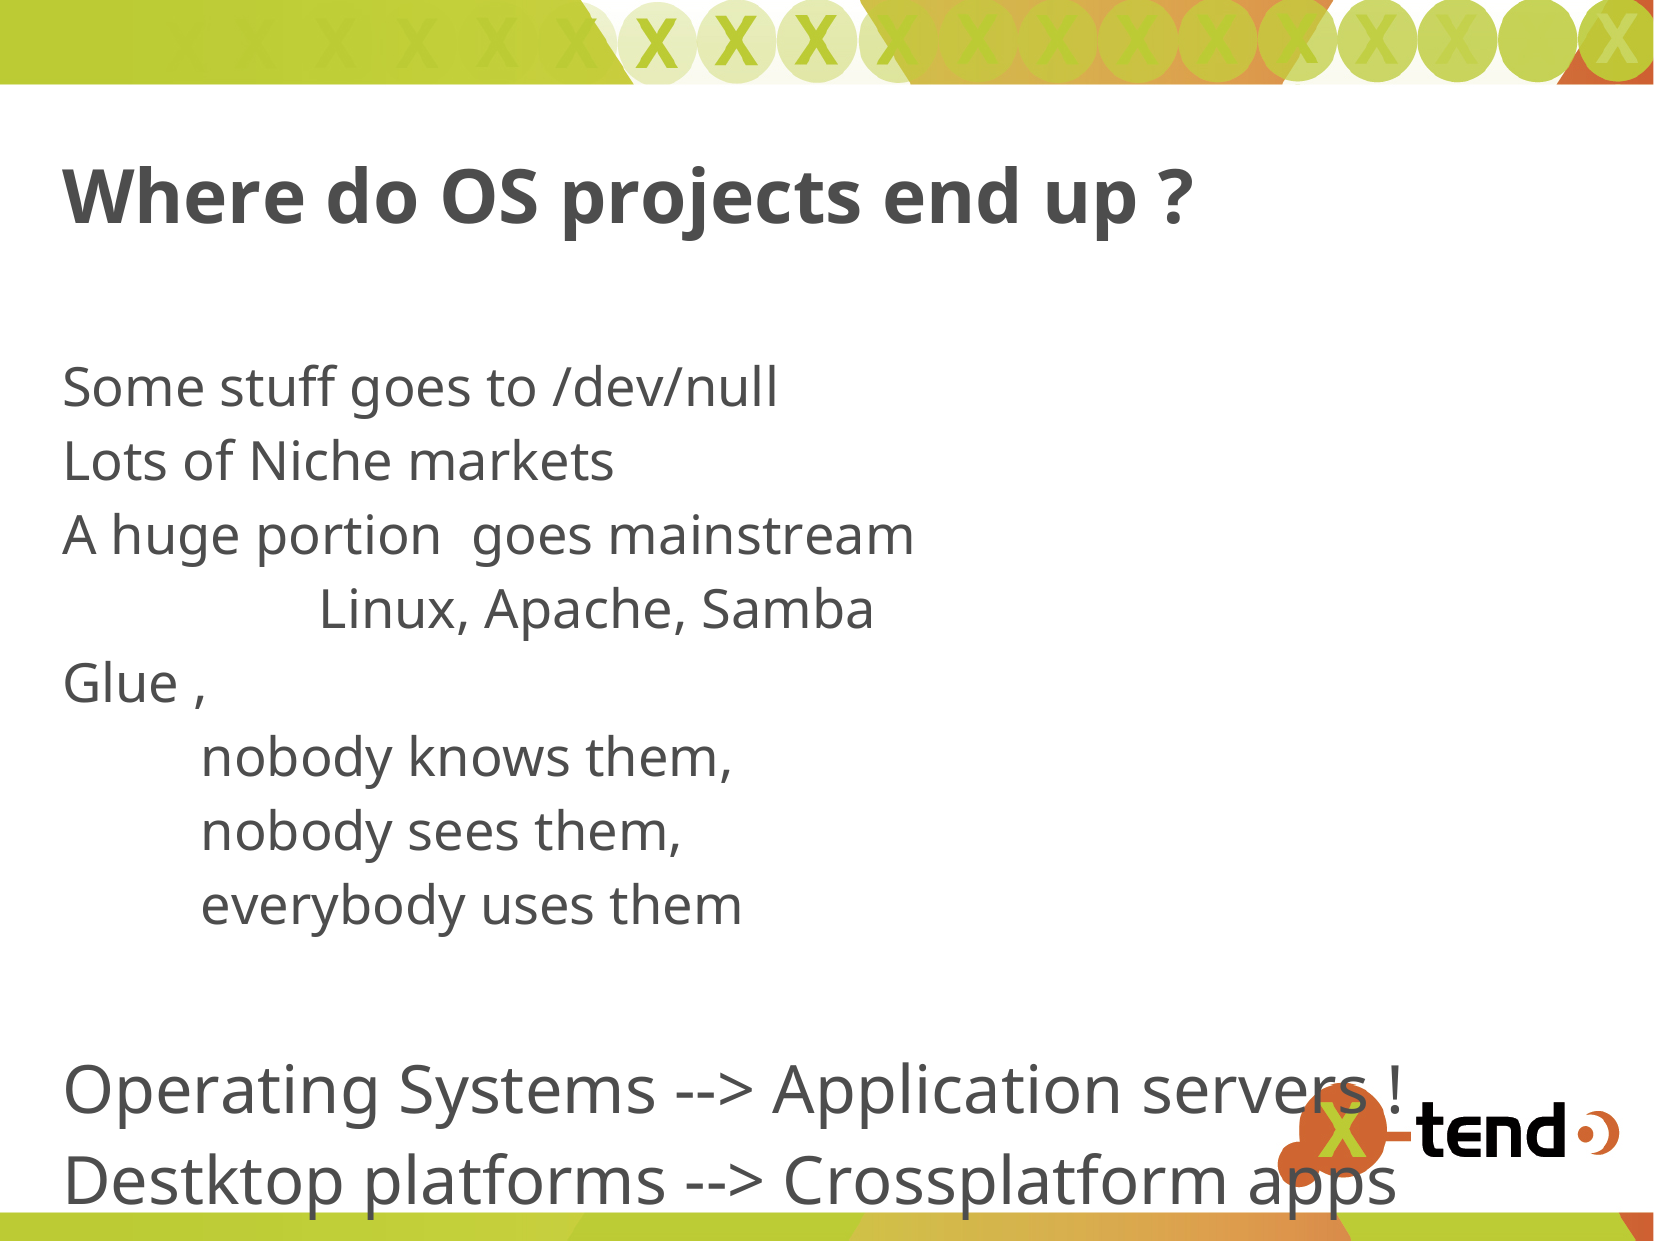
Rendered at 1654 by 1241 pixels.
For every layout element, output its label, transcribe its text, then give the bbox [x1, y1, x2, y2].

text_box Where do OS projects end up ? Some stuff goes to /dev/null Lots of Niche markets A huge portion goes mainstream Linux, Apache, Samba Glue , nobody knows them, nobody sees them, everybody uses them Operating Systems --> Application servers ! Destktop platforms --> Crossplatform apps [47, 135, 1618, 1241]
picture [0, 0, 1654, 1241]
